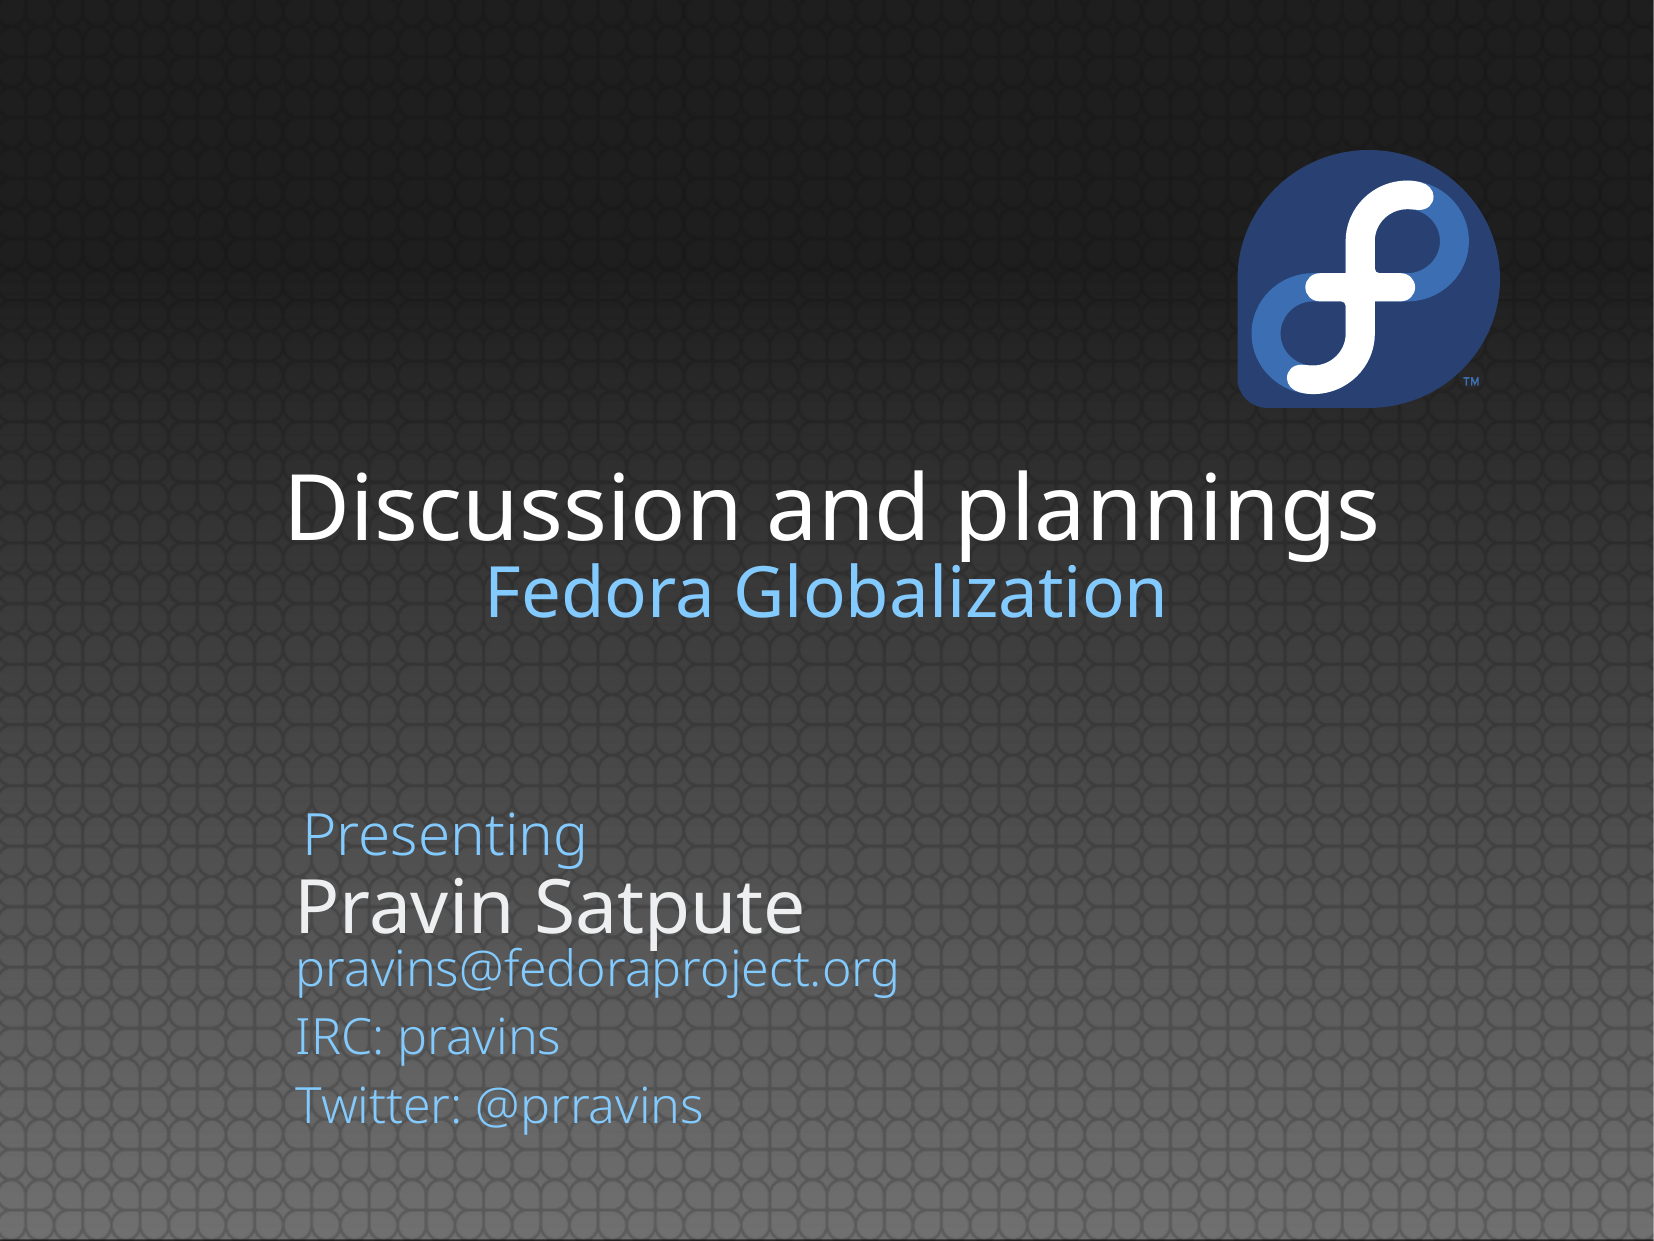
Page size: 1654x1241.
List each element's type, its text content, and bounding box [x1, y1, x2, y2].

text_box Pravin Satpute [279, 846, 1297, 949]
text_box Discussion and plannings [114, 435, 1552, 544]
subtitle Fedora Globalization [153, 548, 1500, 632]
text_box pravins@fedoraproject.org IRC: pravins Twitter: @prravins [280, 925, 1132, 1093]
text_box Presenting [287, 785, 699, 869]
picture [0, 0, 1654, 1241]
